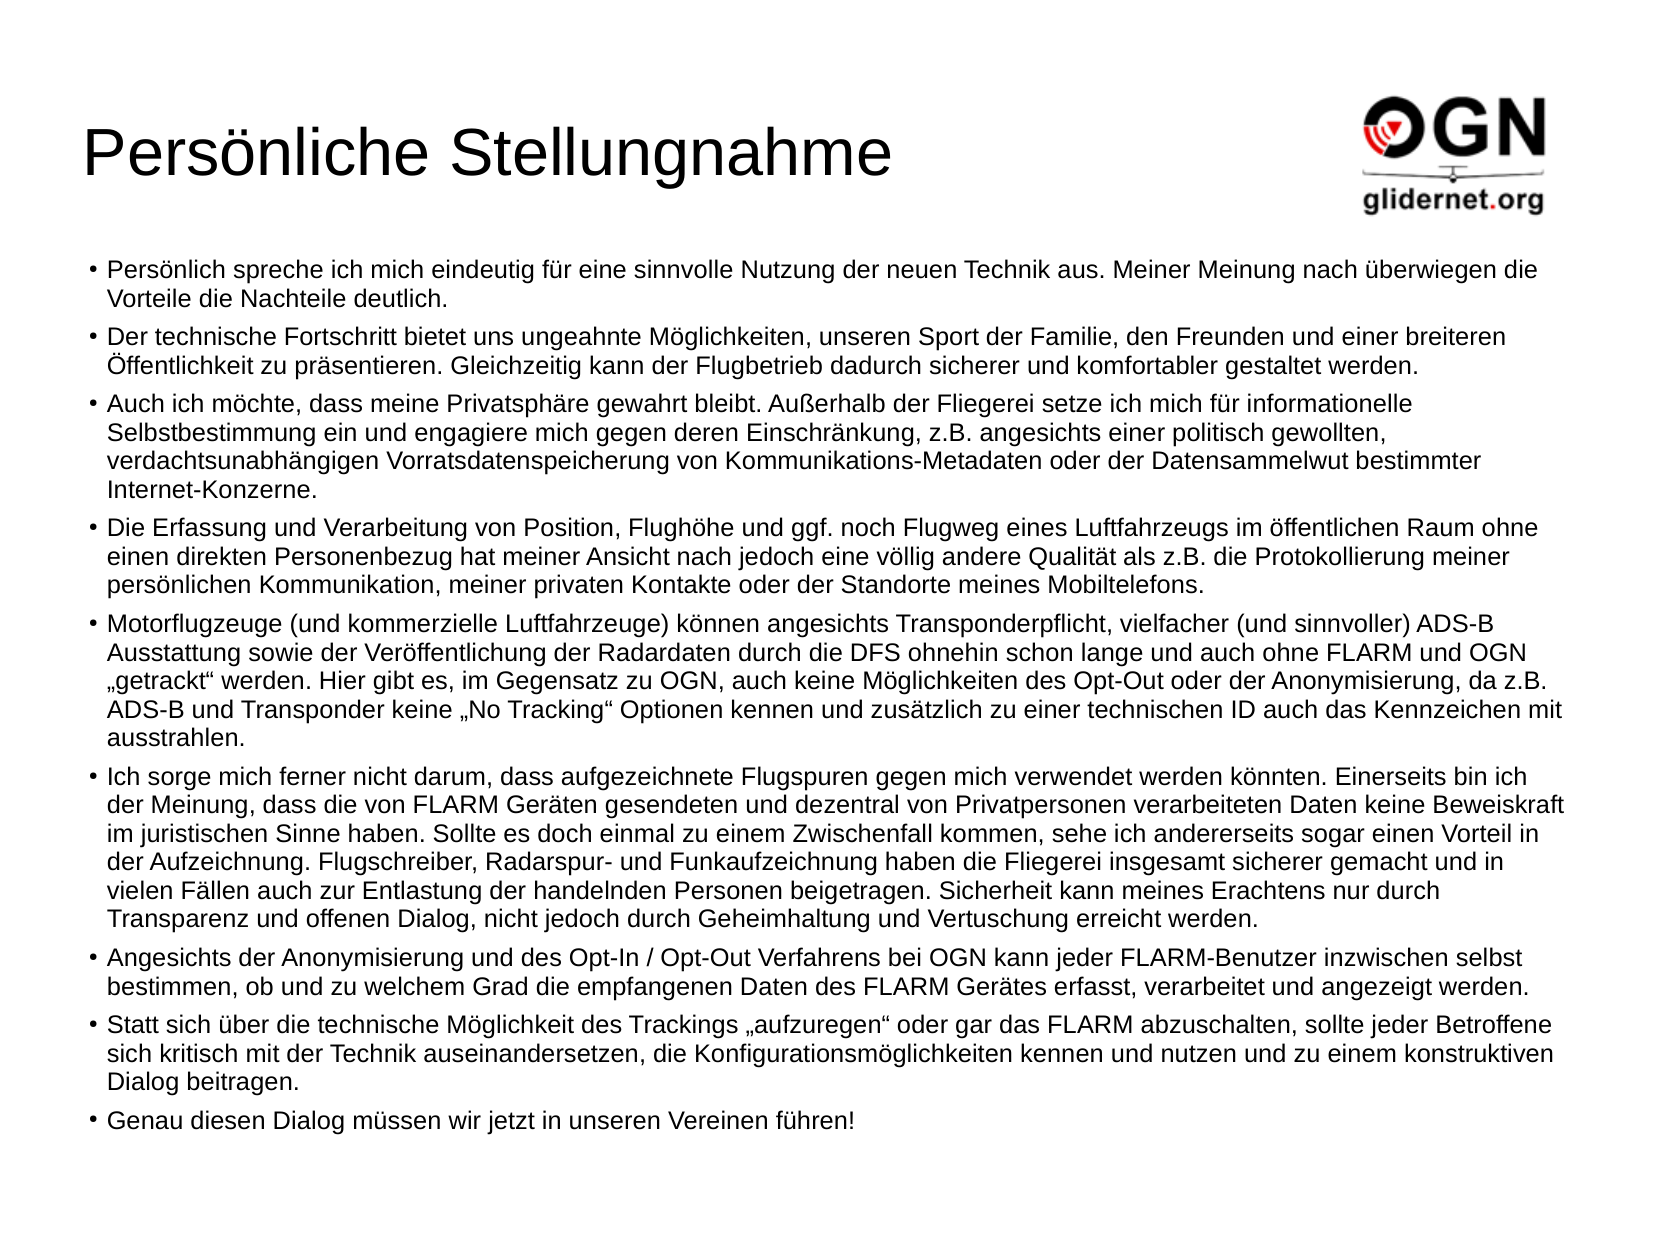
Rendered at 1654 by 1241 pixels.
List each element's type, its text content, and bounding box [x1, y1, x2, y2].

title Persönliche Stellungnahme [82, 48, 1337, 255]
picture [1336, 34, 1571, 255]
list Persönlich spreche ich mich eindeutig für eine sinnvolle Nutzung der neuen Technik aus. Meiner Meinung nach überwiegen die Vorteile die Nachteile deutlich. Der technische Fortschritt bietet uns ungeahnte Möglichkeiten, unseren Sport der Familie, den Freunden und einer breiteren Öffentlichkeit zu präsentieren. Gleichzeitig kann der Flugbetrieb dadurch sicherer und komfortabler gestaltet werden. Auch ich möchte, dass meine Privatsphäre gewahrt bleibt. Außerhalb der Fliegerei setze ich mich für informationelle Selbstbestimmung ein und engagiere mich gegen deren Einschränkung, z.B. angesichts einer politisch gewollten, verdachtsunabhängigen Vorratsdatenspeicherung von Kommunikations-Metadaten oder der Datensammelwut bestimmter Internet-Konzerne. Die Erfassung und Verarbeitung von Position, Flughöhe und ggf. noch Flugweg eines Luftfahrzeugs im öffentlichen Raum ohne einen direkten Personenbezug hat meiner Ansicht nach jedoch eine völlig andere Qualität als z.B. die Protokollierung meiner persönlichen Kommunikation, meiner privaten Kontakte oder der Standorte meines Mobiltelefons. Motorflugzeuge (und kommerzielle Luftfahrzeuge) können angesichts Transponderpflicht, vielfacher (und sinnvoller) ADS-B Ausstattung sowie der Veröffentlichung der Radardaten durch die DFS ohnehin schon lange und auch ohne FLARM und OGN „getrackt“ werden. Hier gibt es, im Gegensatz zu OGN, auch keine Möglichkeiten des Opt-Out oder der Anonymisierung, da z.B. ADS-B und Transponder keine „No Tracking“ Optionen kennen und zusätzlich zu einer technischen ID auch das Kennzeichen mit ausstrahlen. Ich sorge mich ferner nicht darum, dass aufgezeichnete Flugspuren gegen mich verwendet werden könnten. Einerseits bin ich der Meinung, dass die von FLARM Geräten gesendeten und dezentral von Privatpersonen verarbeiteten Daten keine Beweiskraft im juristischen Sinne haben. Sollte es doch einmal zu einem Zwischenfall kommen, sehe ich andererseits sogar einen Vorteil in der Aufzeichnung. Flugschreiber, Radarspur- und Funkaufzeichnung haben die Fliegerei insgesamt sicherer gemacht und in vielen Fällen auch zur Entlastung der handelnden Personen beigetragen. Sicherheit kann meines Erachtens nur durch Transparenz und offenen Dialog, nicht jedoch durch Geheimhaltung und Vertuschung erreicht werden. Angesichts der Anonymisierung und des Opt-In / Opt-Out Verfahrens bei OGN kann jeder FLARM-Benutzer inzwischen selbst bestimmen, ob und zu welchem Grad die empfangenen Daten des FLARM Gerätes erfasst, verarbeitet und angezeigt werden. Statt sich über die technische Möglichkeit des Trackings „aufzuregen“ oder gar das FLARM abzuschalten, sollte jeder Betroffene sich kritisch mit der Technik auseinandersetzen, die Konfigurationsmöglichkeiten kennen und nutzen und zu einem konstruktiven Dialog beitragen. Genau diesen Dialog müssen wir jetzt in unseren Vereinen führen! [82, 255, 1571, 1182]
